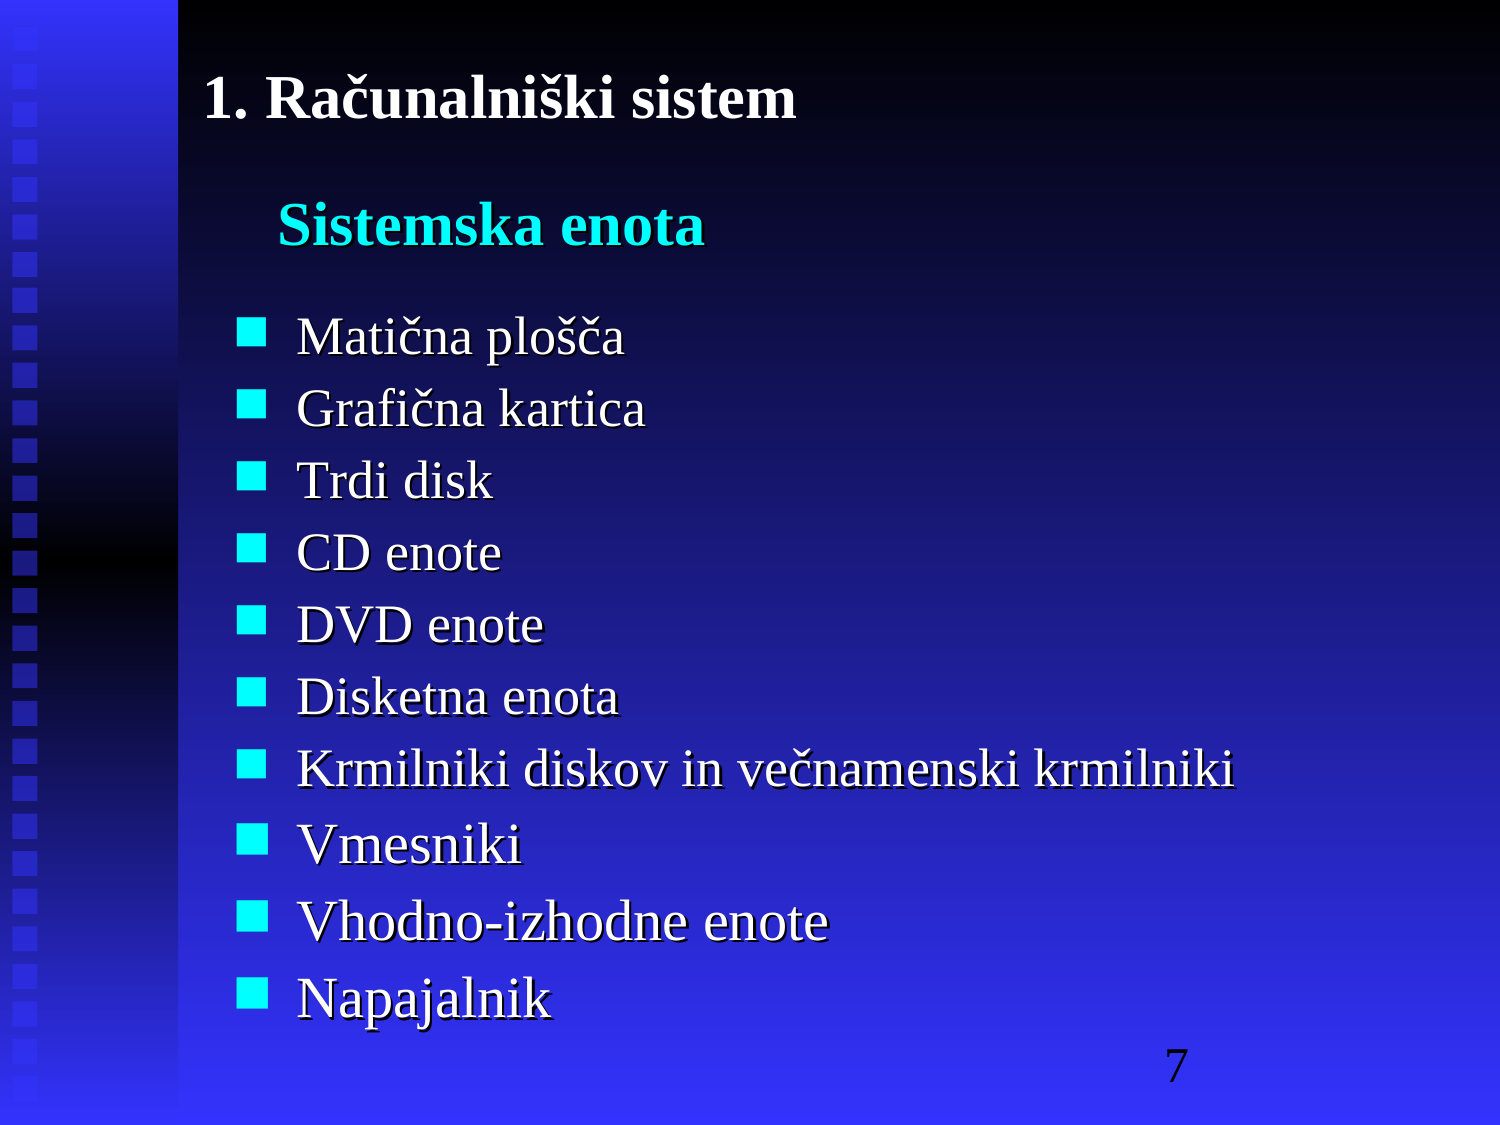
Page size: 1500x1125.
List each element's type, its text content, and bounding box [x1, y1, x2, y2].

text_box Sistemska enota [262, 174, 722, 266]
title 1. Računalniški sistem [187, 0, 1463, 188]
list Matična plošča Grafična kartica Trdi disk CD enote DVD enote Disketna enota Krmilniki diskov in večnamenski krmilniki Vmesniki Vhodno-izhodne enote Napajalnik [225, 299, 1500, 1039]
